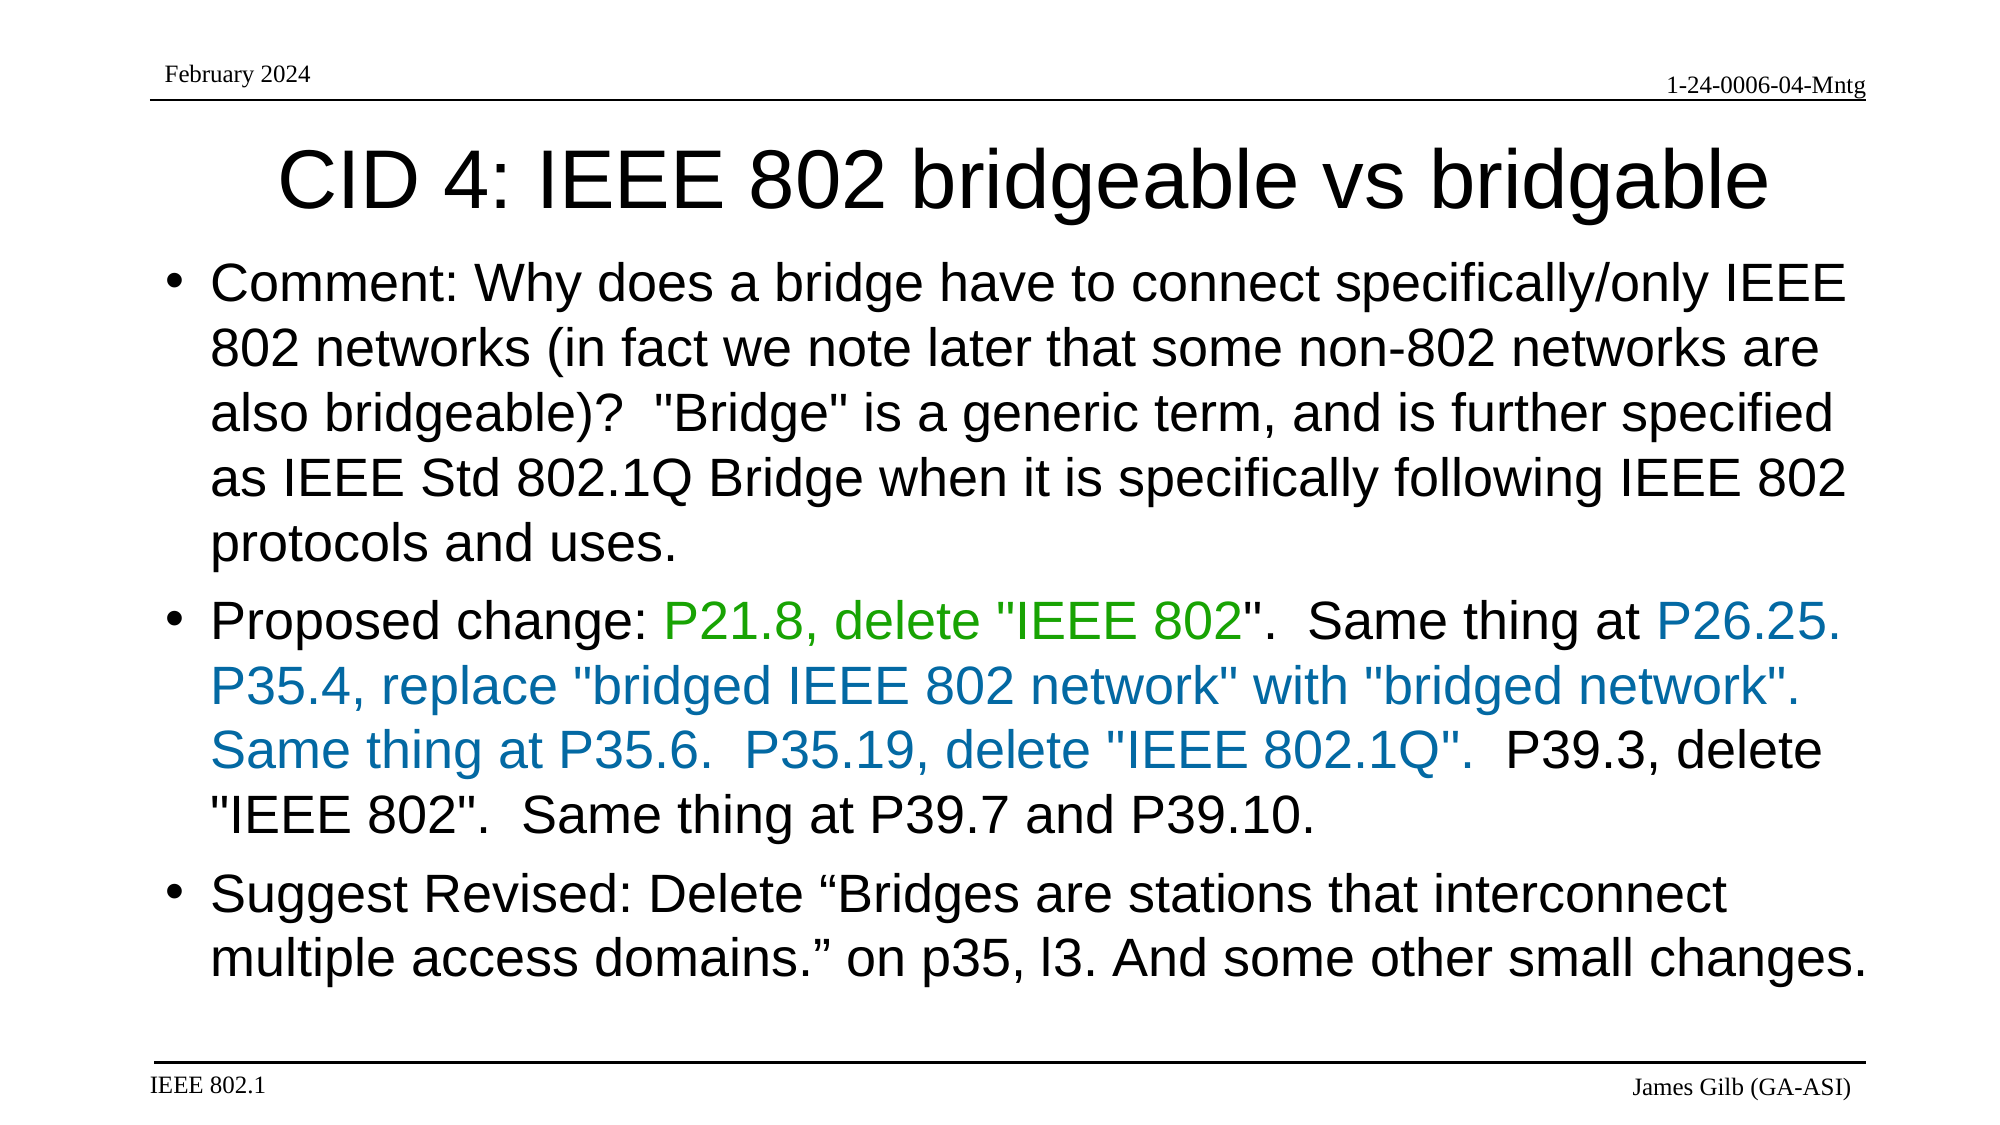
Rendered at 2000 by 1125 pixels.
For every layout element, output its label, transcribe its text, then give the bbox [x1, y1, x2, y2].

title CID 4: IEEE 802 bridgeable vs bridgable [149, 112, 1900, 238]
list Comment: Why does a bridge have to connect specifically/only IEEE 802 networks (in fact we note later that some non-802 networks are also bridgeable)? "Bridge" is a generic term, and is further specified as IEEE Std 802.1Q Bridge when it is specifically following IEEE 802 protocols and uses. Proposed change: P21.8, delete "IEEE 802". Same thing at P26.25. P35.4, replace "bridged IEEE 802 network" with "bridged network". Same thing at P35.6. P35.19, delete "IEEE 802.1Q". P39.3, delete "IEEE 802". Same thing at P39.7 and P39.10. Suggest Revised: Delete “Bridges are stations that interconnect multiple access domains.” on p35, l3. And some other small changes. [149, 239, 1900, 1051]
